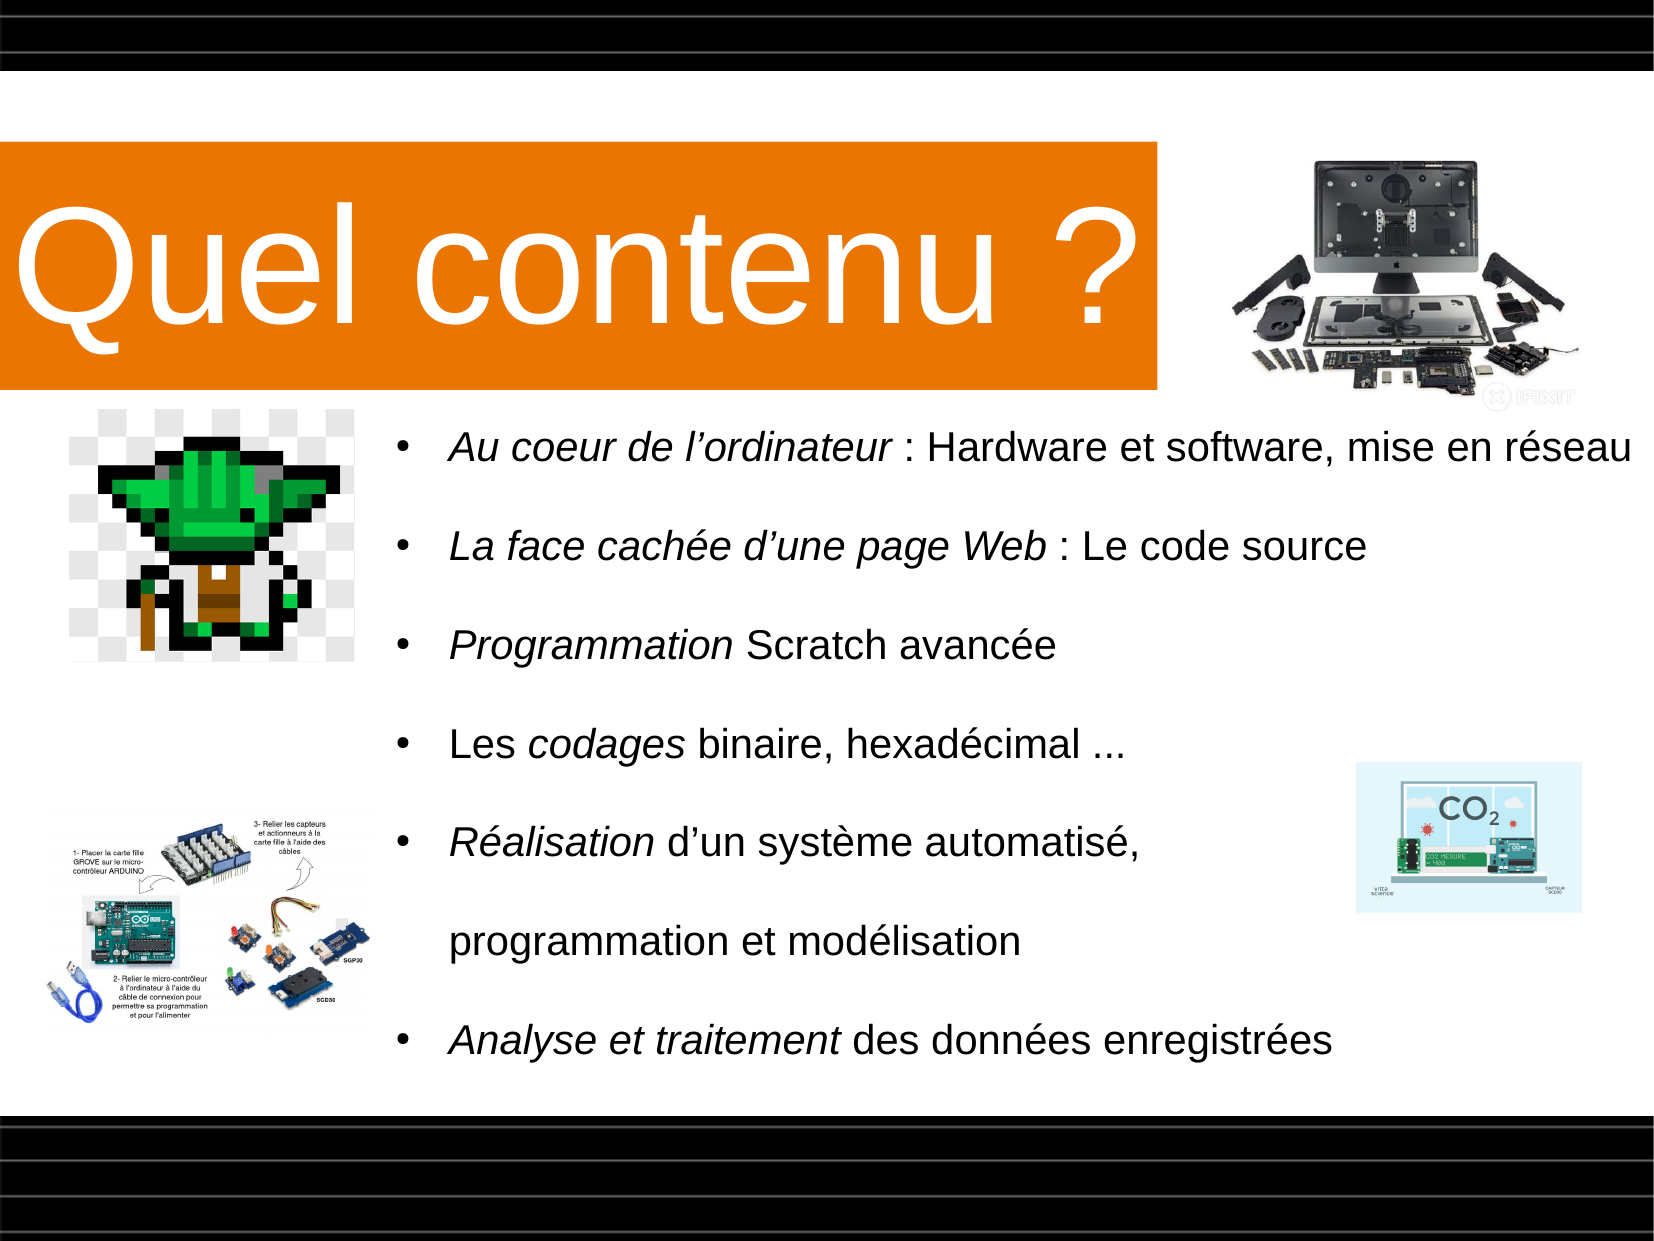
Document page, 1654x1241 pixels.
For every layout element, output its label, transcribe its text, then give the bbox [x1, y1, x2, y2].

picture [1356, 762, 1582, 913]
picture [0, 1116, 1654, 1241]
picture [0, 0, 1654, 71]
picture [1216, 142, 1583, 418]
title Quel contenu ? [0, 141, 1158, 390]
picture [28, 803, 390, 1040]
picture [69, 409, 355, 662]
list Au coeur de l’ordinateur : Hardware et software, mise en réseau La face cachée d’une page Web : Le code source Programmation Scratch avancée Les codages binaire, hexadécimal ... Réalisation d’un système automatisé, programmation et modélisation Analyse et traitement des données enregistrées [377, 424, 1654, 1087]
